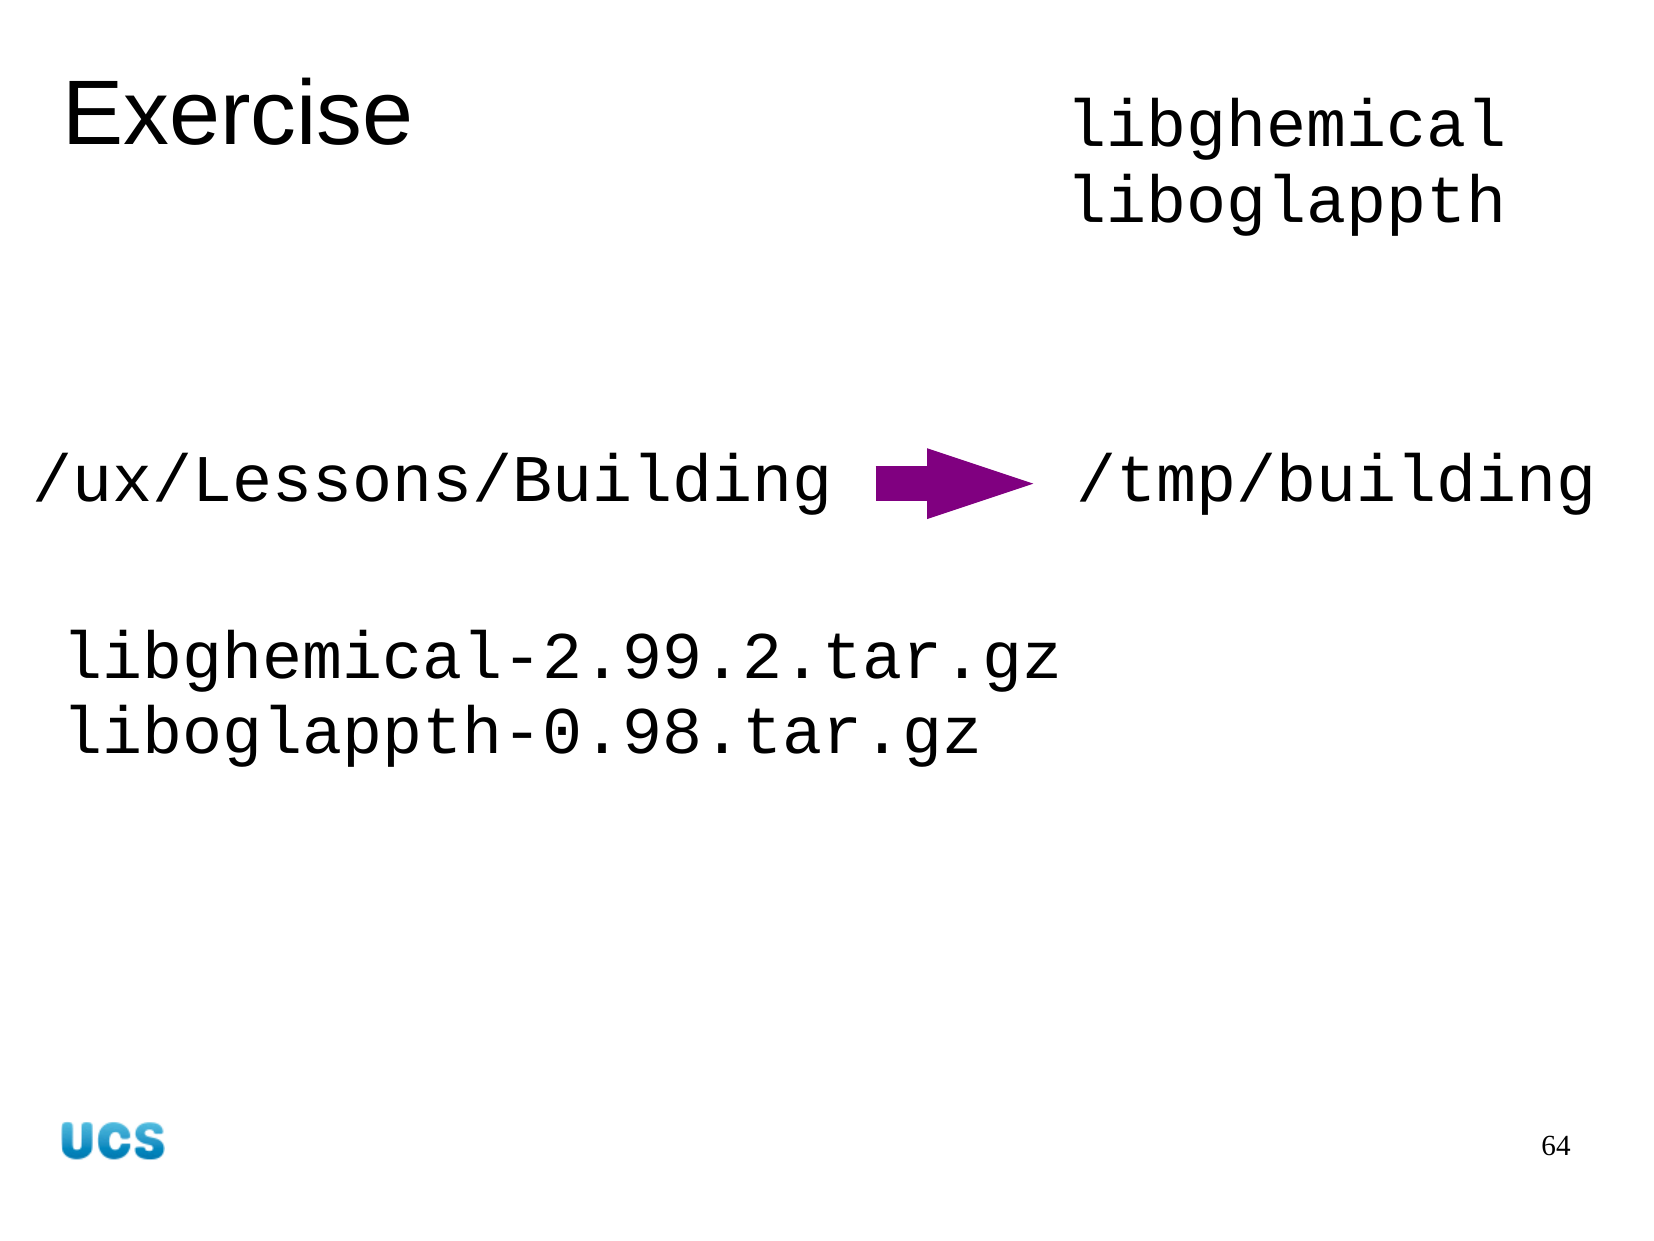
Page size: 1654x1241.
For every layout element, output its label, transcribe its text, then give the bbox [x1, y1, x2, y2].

text_box /ux/Lessons/Building [29, 442, 876, 525]
picture [61, 1121, 165, 1161]
text_box libghemical liboglappth [1062, 88, 1510, 246]
text_box Exercise [59, 59, 418, 168]
text_box libghemical-2.99.2.tar.gz liboglappth-0.98.tar.gz [59, 619, 1066, 777]
text_box /tmp/building [1033, 442, 1600, 525]
